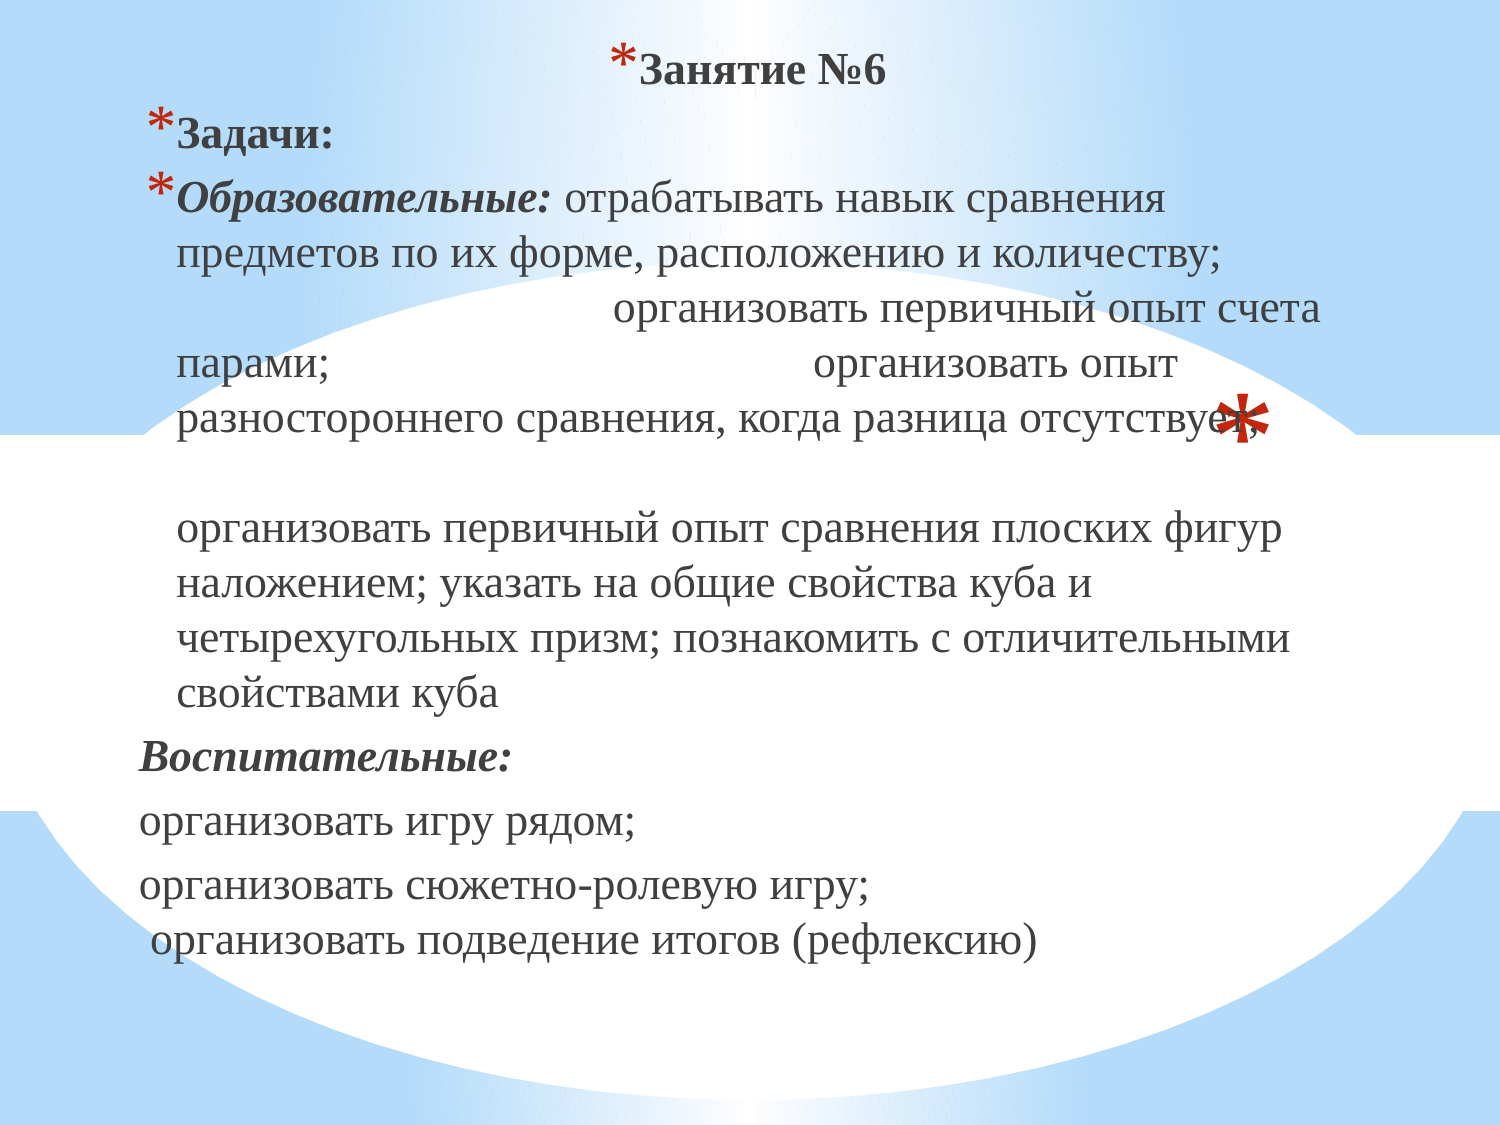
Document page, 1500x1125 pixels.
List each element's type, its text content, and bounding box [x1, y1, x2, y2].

list Занятие №6 Задачи: Образовательные: отрабатывать навык сравнения предметов по их форме, расположению и количеству; организовать первичный опыт счета парами; организовать опыт разностороннего сравнения, когда разница отсутствует; организовать первичный опыт сравнения плоских фигур наложением; указать на общие свойства куба и четырехугольных призм; познакомить с отличительными свойствами куба Воспитательные: организовать игру рядом; организовать сюжетно-ролевую игру; организовать подведение итогов (рефлексию) [123, 30, 1365, 1125]
